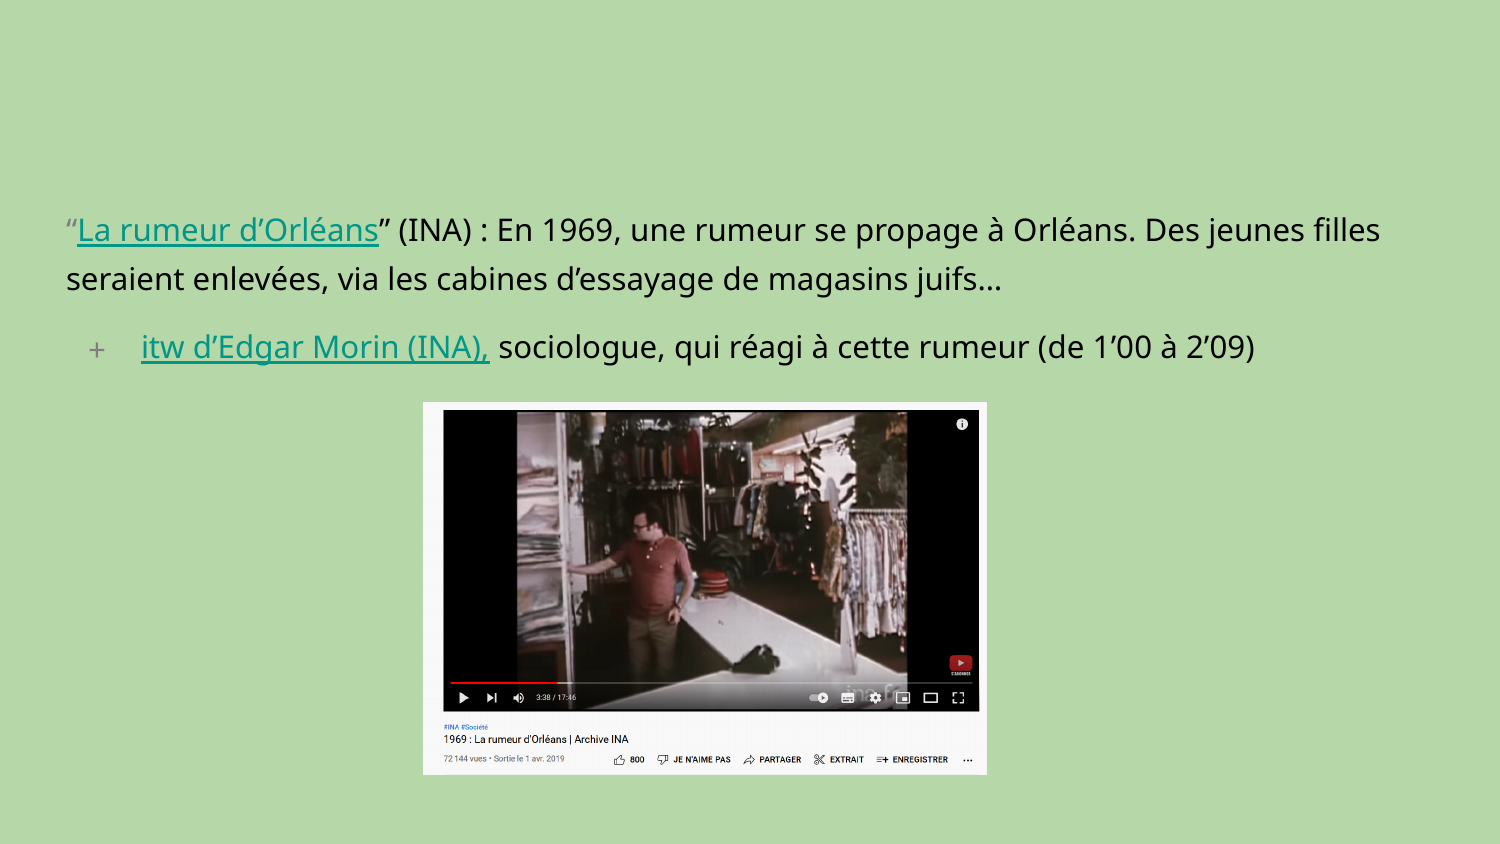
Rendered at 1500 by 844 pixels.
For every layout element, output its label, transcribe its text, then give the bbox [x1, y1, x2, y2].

picture [423, 402, 987, 775]
list “La rumeur d’Orléans” (INA) : En 1969, une rumeur se propage à Orléans. Des jeunes filles seraient enlevées, via les cabines d’essayage de magasins juifs… itw d’Edgar Morin (INA), sociologue, qui réagi à cette rumeur (de 1’00 à 2’09) [51, 189, 1449, 422]
